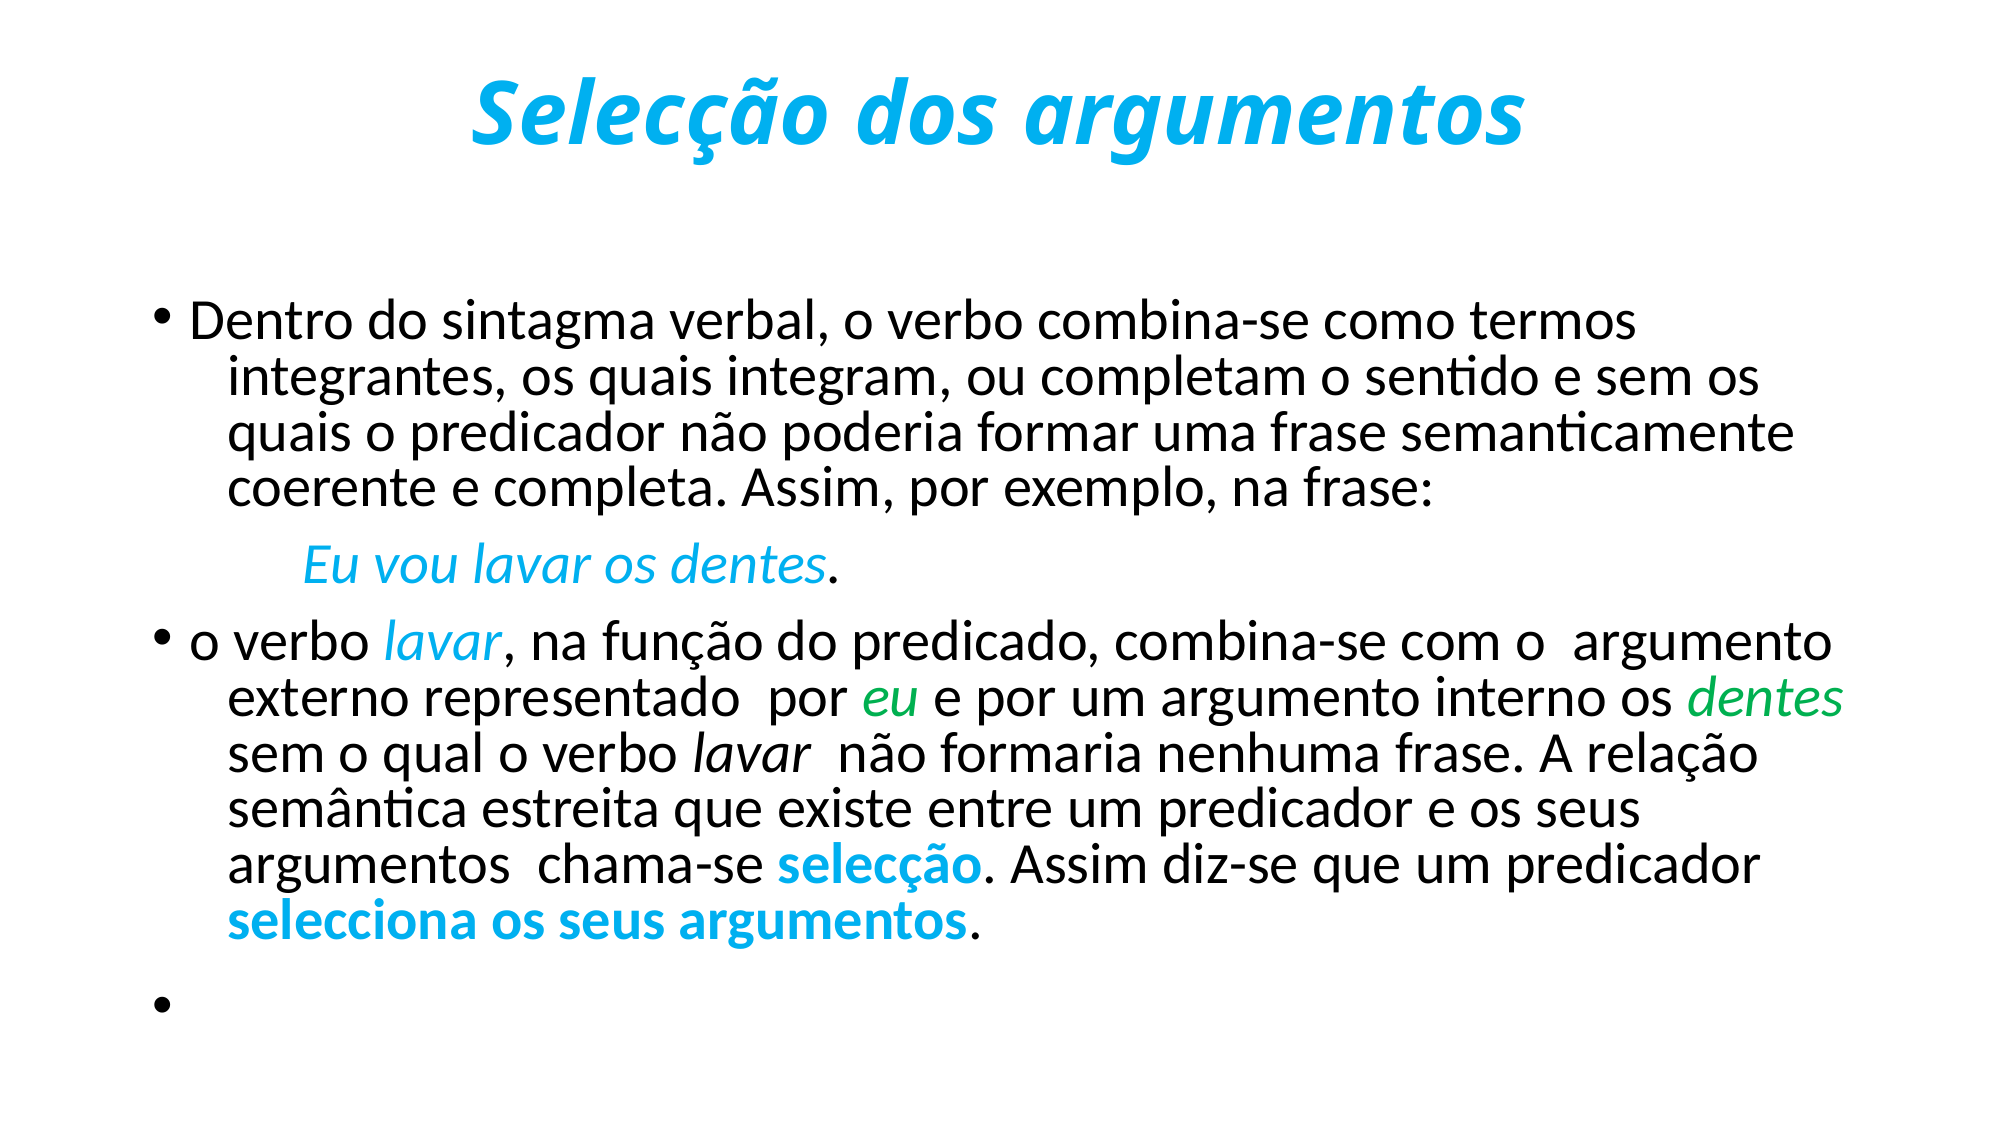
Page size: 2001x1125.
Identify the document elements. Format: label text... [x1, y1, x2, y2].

list Dentro do sintagma verbal, o verbo combina-se como termos integrantes, os quais integram, ou completam o sentido e sem os quais o predicador não poderia formar uma frase semanticamente coerente e completa. Assim, por exemplo, na frase: Eu vou lavar os dentes. o verbo lavar, na função do predicado, combina-se com o argumento externo representado por eu e por um argumento interno os dentes sem o qual o verbo lavar não formaria nenhuma frase. A relação semântica estreita que existe entre um predicador e os seus argumentos chama-se selecção. Assim diz-se que um predicador selecciona os seus argumentos. [137, 287, 1863, 1001]
title Selecção dos argumentos [137, 59, 1863, 278]
